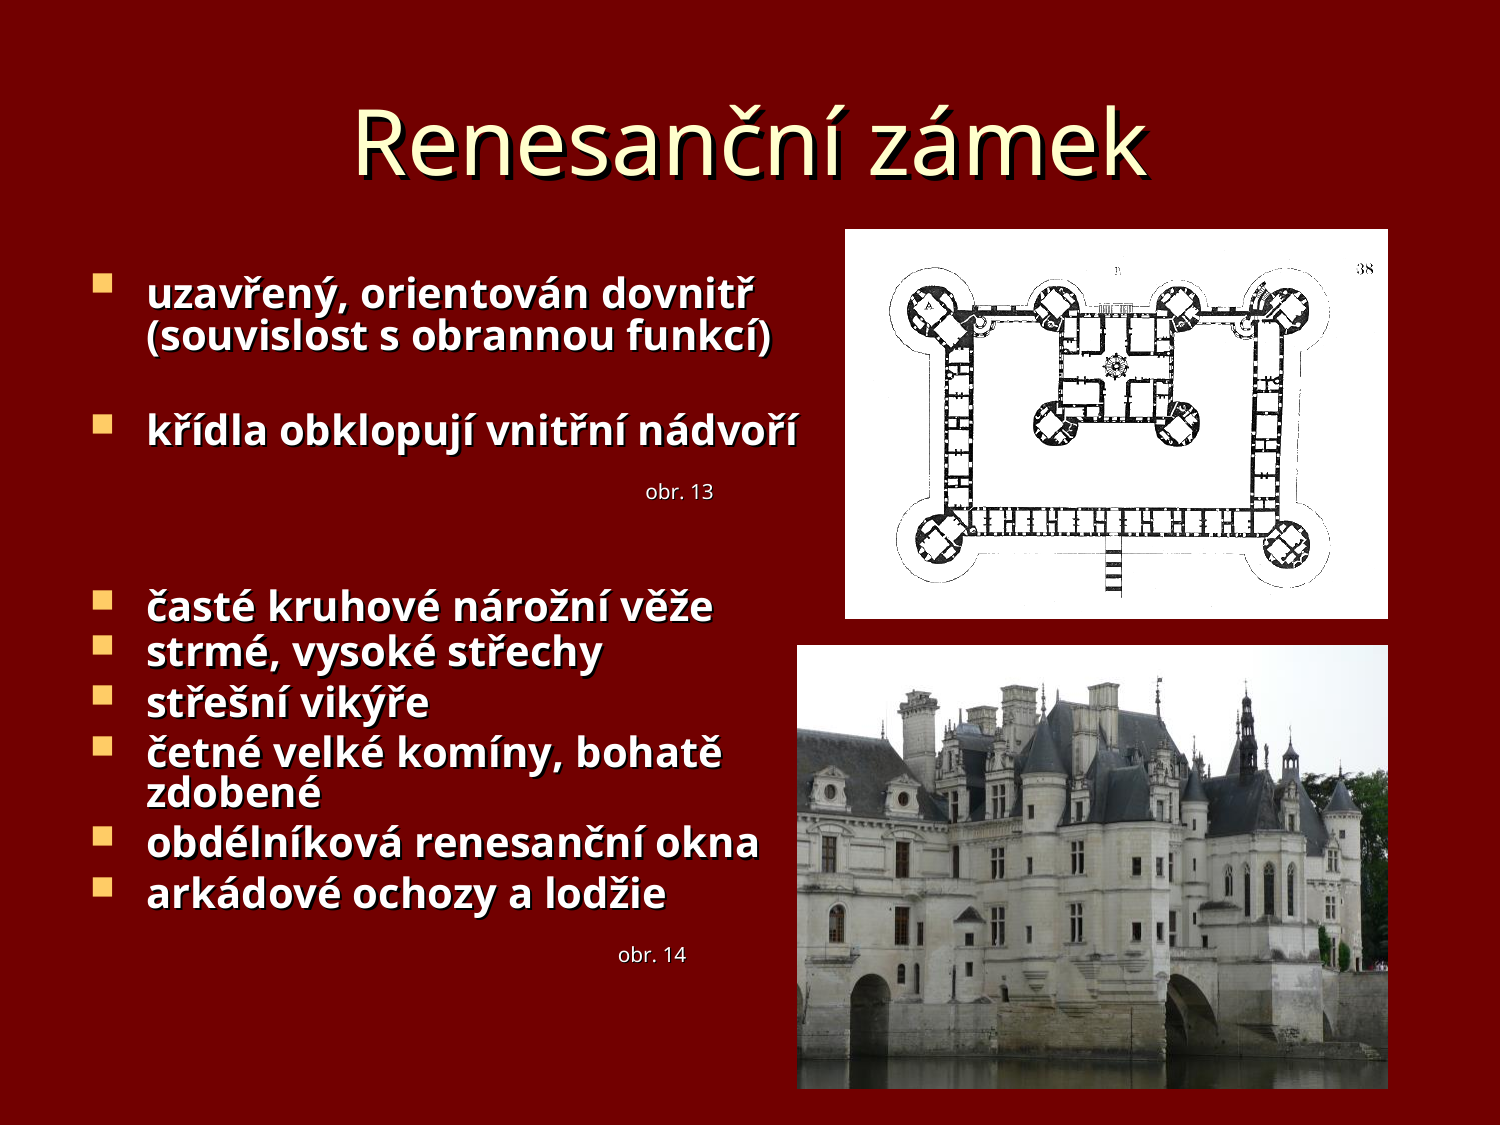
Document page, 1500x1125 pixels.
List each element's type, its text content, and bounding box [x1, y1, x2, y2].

text_box [845, 229, 1388, 619]
text_box [797, 645, 1388, 1089]
title Renesanční zámek [75, 45, 1426, 233]
list uzavřený, orientován dovnitř (souvislost s obrannou funkcí) křídla obklopují vnitřní nádvoří obr. 13 časté kruhové nárožní věže strmé, vysoké střechy střešní vikýře četné velké komíny, bohatě zdobené obdélníková renesanční okna arkádové ochozy a lodžie obr. 14 [75, 262, 833, 1125]
